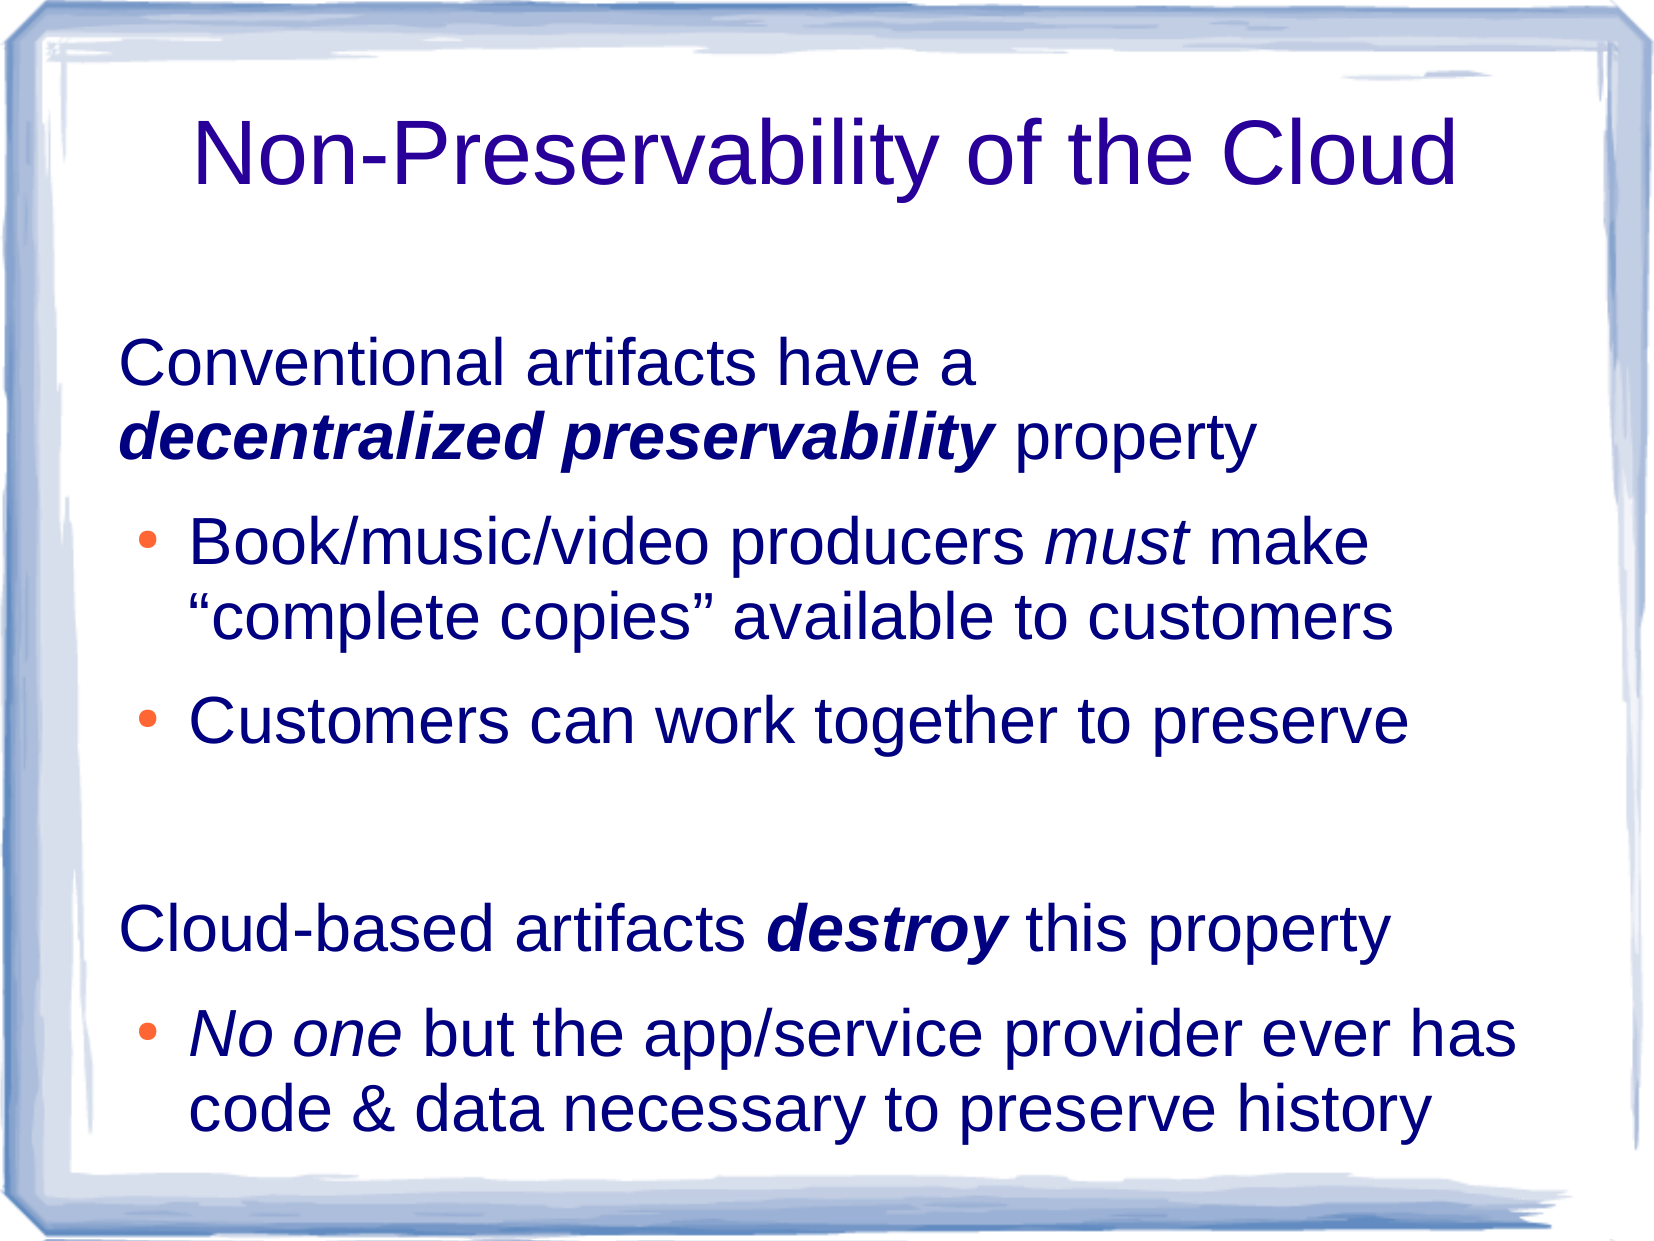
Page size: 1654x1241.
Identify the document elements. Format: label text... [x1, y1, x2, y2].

picture [0, 0, 1654, 1241]
title Non-Preservability of the Cloud [82, 49, 1571, 257]
list Conventional artifacts have a decentralized preservability property Book/music/video producers must make “complete copies” available to customers Customers can work together to preserve Cloud-based artifacts destroy this property No one but the app/service provider ever has code & data necessary to preserve history [118, 324, 1571, 1144]
